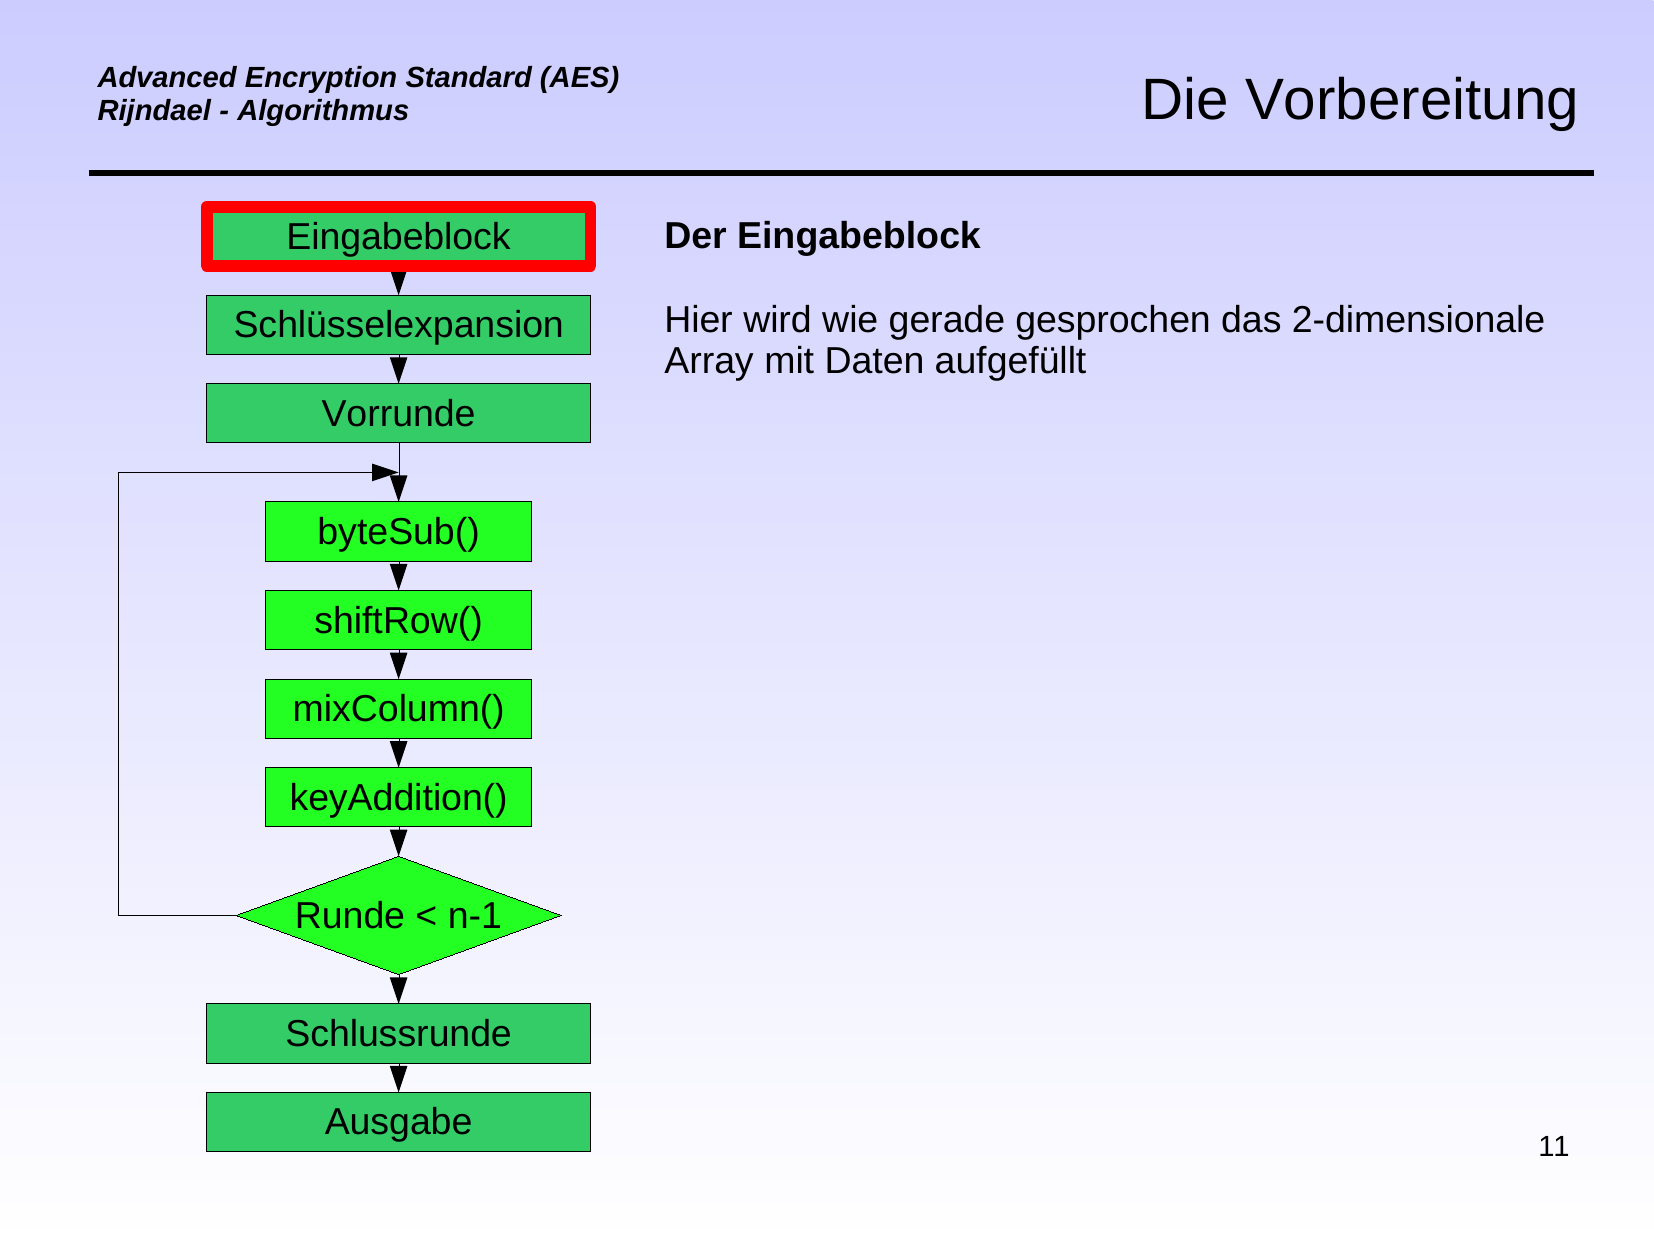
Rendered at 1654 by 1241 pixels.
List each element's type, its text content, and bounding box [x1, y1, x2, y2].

text_box byteSub() [265, 501, 532, 562]
text_box shiftRow() [265, 590, 532, 650]
text_box [206, 206, 591, 266]
text_box Runde < n-1 [237, 856, 562, 975]
text_box Ausgabe [206, 1092, 591, 1152]
text_box Der Eingabeblock Hier wird wie gerade gesprochen das 2-dimensionale Array mit Daten aufgefüllt [649, 206, 1595, 391]
text_box Vorrunde [206, 383, 591, 443]
text_box Schlüsselexpansion [206, 295, 591, 355]
text_box Die Vorbereitung [767, 59, 1595, 139]
text_box keyAddition() [265, 767, 532, 827]
text_box Schlussrunde [206, 1003, 591, 1064]
text_box mixColumn() [265, 679, 532, 739]
text_box Advanced Encryption Standard (AES) Rijndael - Algorithmus [82, 29, 650, 159]
